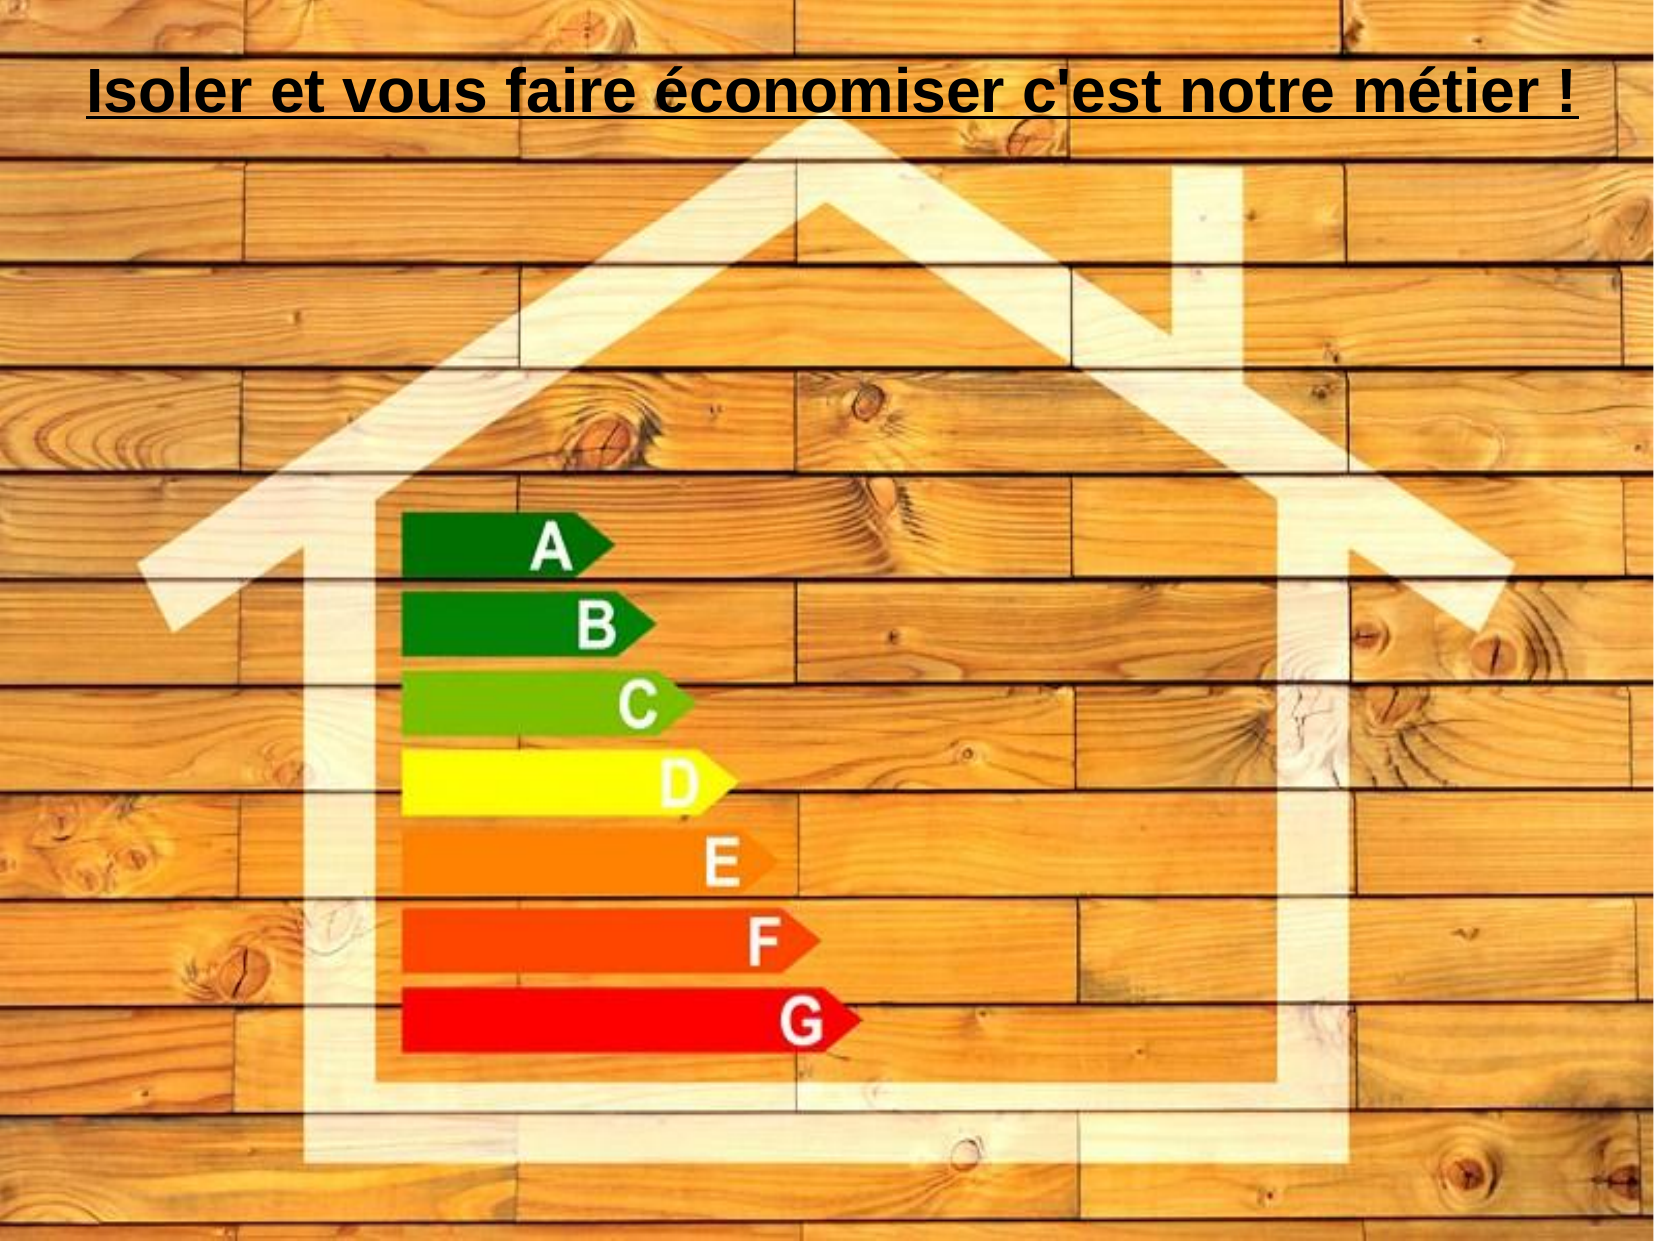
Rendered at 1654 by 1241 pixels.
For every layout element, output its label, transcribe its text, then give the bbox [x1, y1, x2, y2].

text_box Isoler et vous faire économiser c'est notre métier ! [23, 48, 1642, 135]
picture [0, 0, 1654, 1241]
